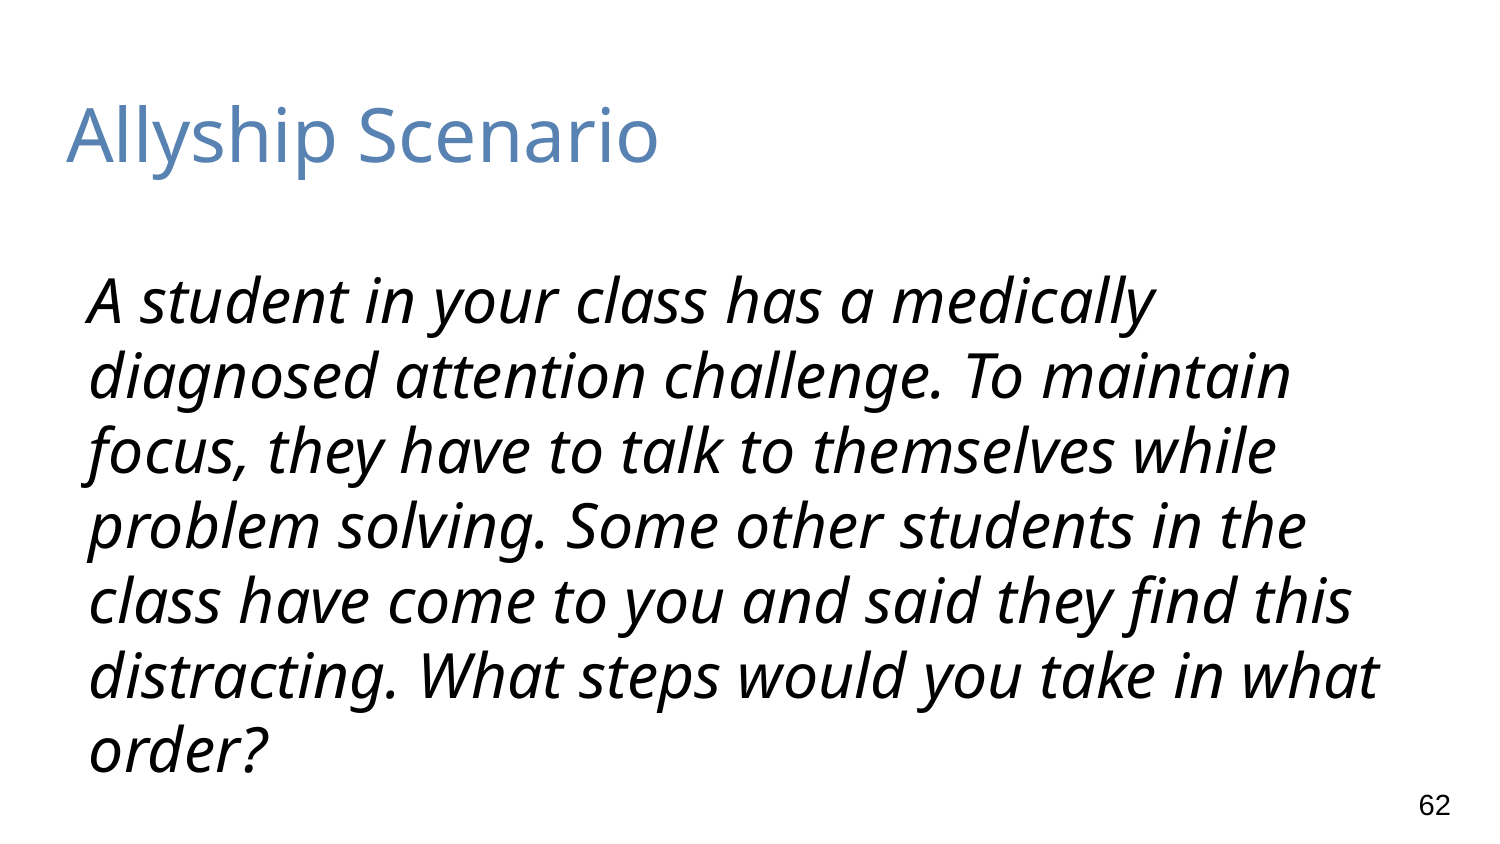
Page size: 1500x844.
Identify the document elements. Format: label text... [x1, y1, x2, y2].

text_box A student in your class has a medically diagnosed attention challenge. To maintain focus, they have to talk to themselves while problem solving. Some other students in the class have come to you and said they find this distracting. What steps would you take in what order? [73, 245, 1449, 778]
title Allyship Scenario [51, 72, 1449, 167]
